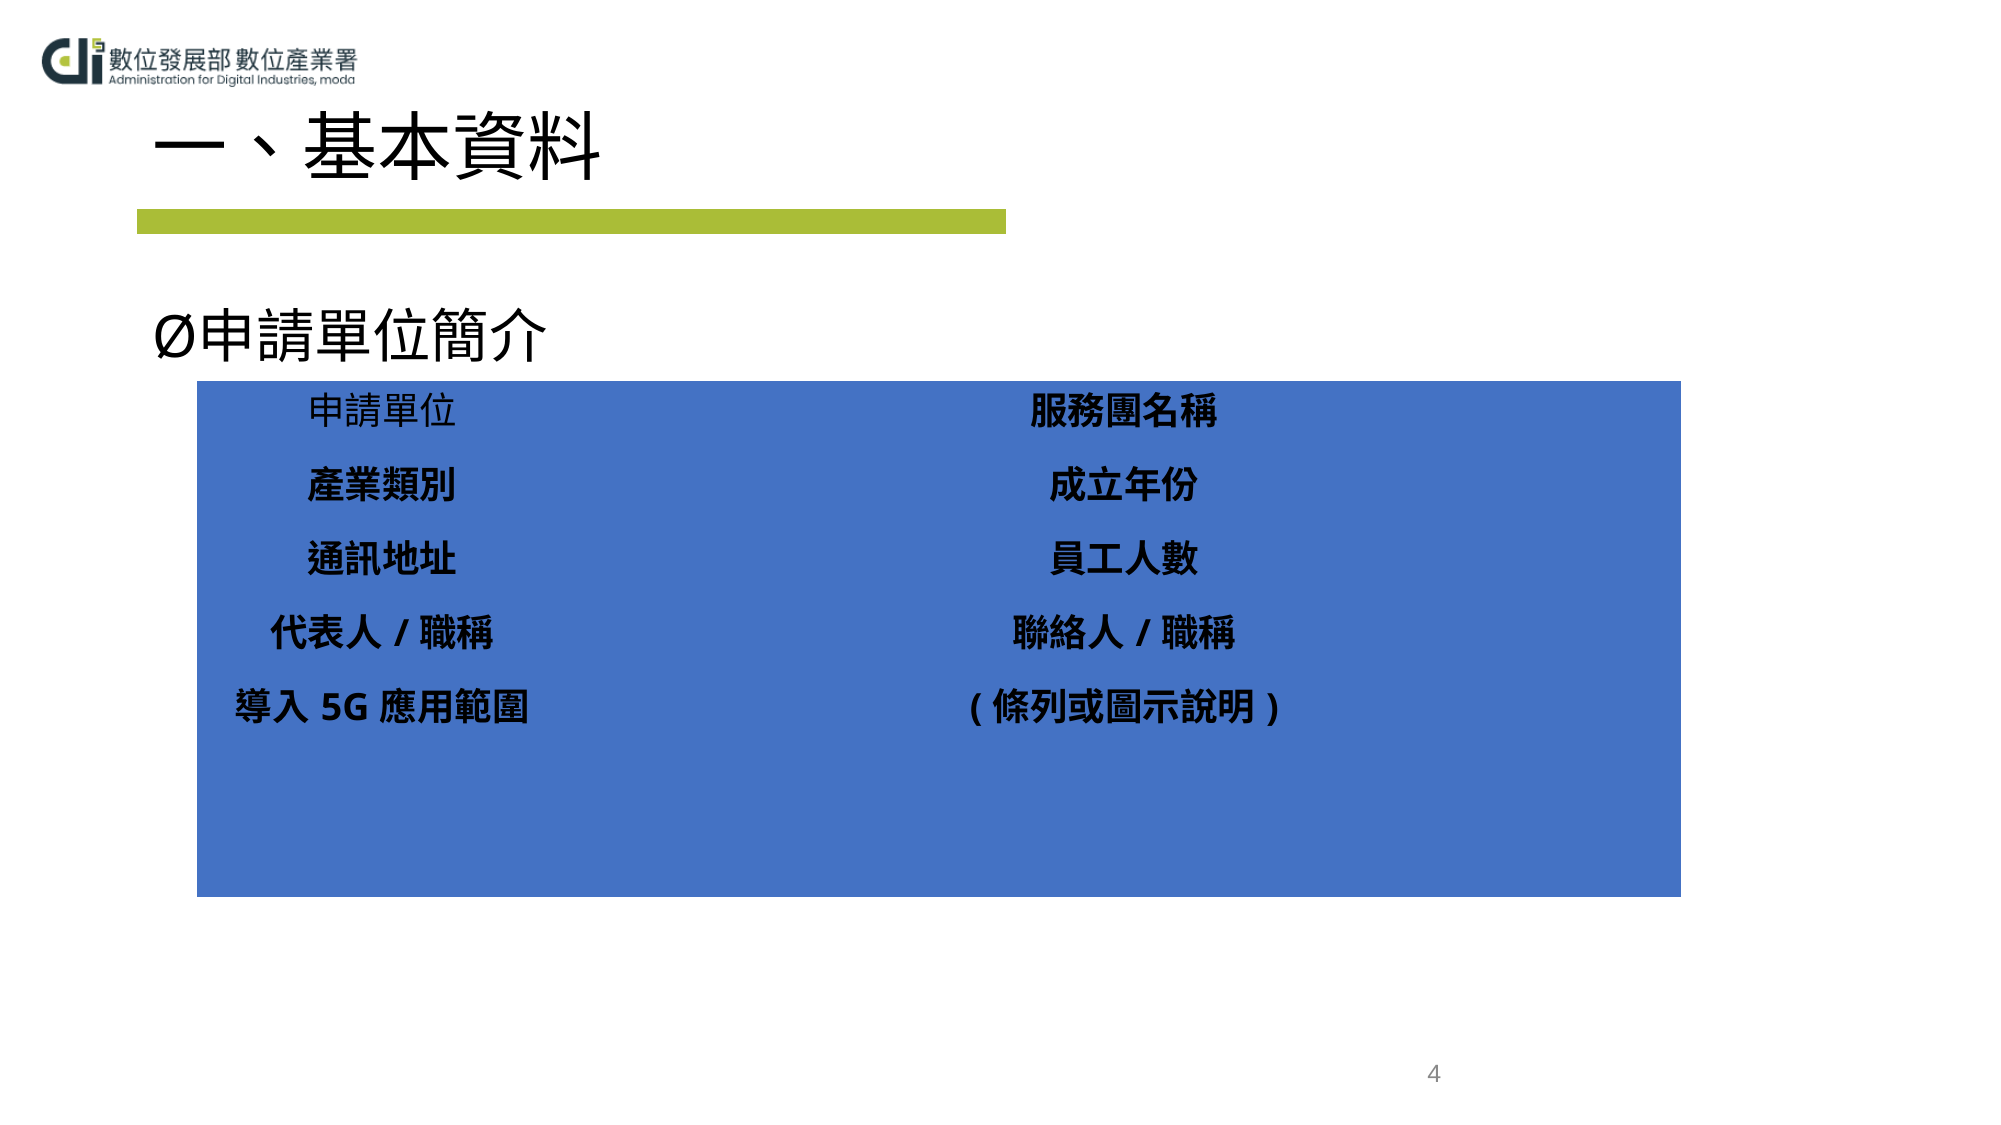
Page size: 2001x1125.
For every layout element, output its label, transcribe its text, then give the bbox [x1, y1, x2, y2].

table_cell [568, 603, 939, 676]
table_cell (條列或圖示說明) [568, 676, 1681, 897]
list 申請單位簡介 [137, 299, 1863, 403]
table_header [1310, 381, 1681, 455]
table_cell [568, 529, 939, 603]
table_cell 聯絡人/職稱 [939, 603, 1310, 676]
table_cell 產業類別 [197, 455, 568, 529]
table_header 申請單位 [197, 381, 568, 455]
table_cell [1310, 529, 1681, 603]
table_cell 通訊地址 [197, 529, 568, 603]
table_header [568, 381, 939, 455]
title 一、基本資料 [137, 96, 1863, 205]
text_box [1412, 1042, 1863, 1103]
table_cell 員工人數 [939, 529, 1310, 603]
table_cell 成立年份 [939, 455, 1310, 529]
table_cell [1310, 603, 1681, 676]
table_cell [568, 455, 939, 529]
table_cell 導入5G應用範圍 [197, 676, 568, 897]
table_cell [1310, 455, 1681, 529]
table_cell 代表人/職稱 [197, 603, 568, 676]
table_header 服務團名稱 [939, 381, 1310, 455]
